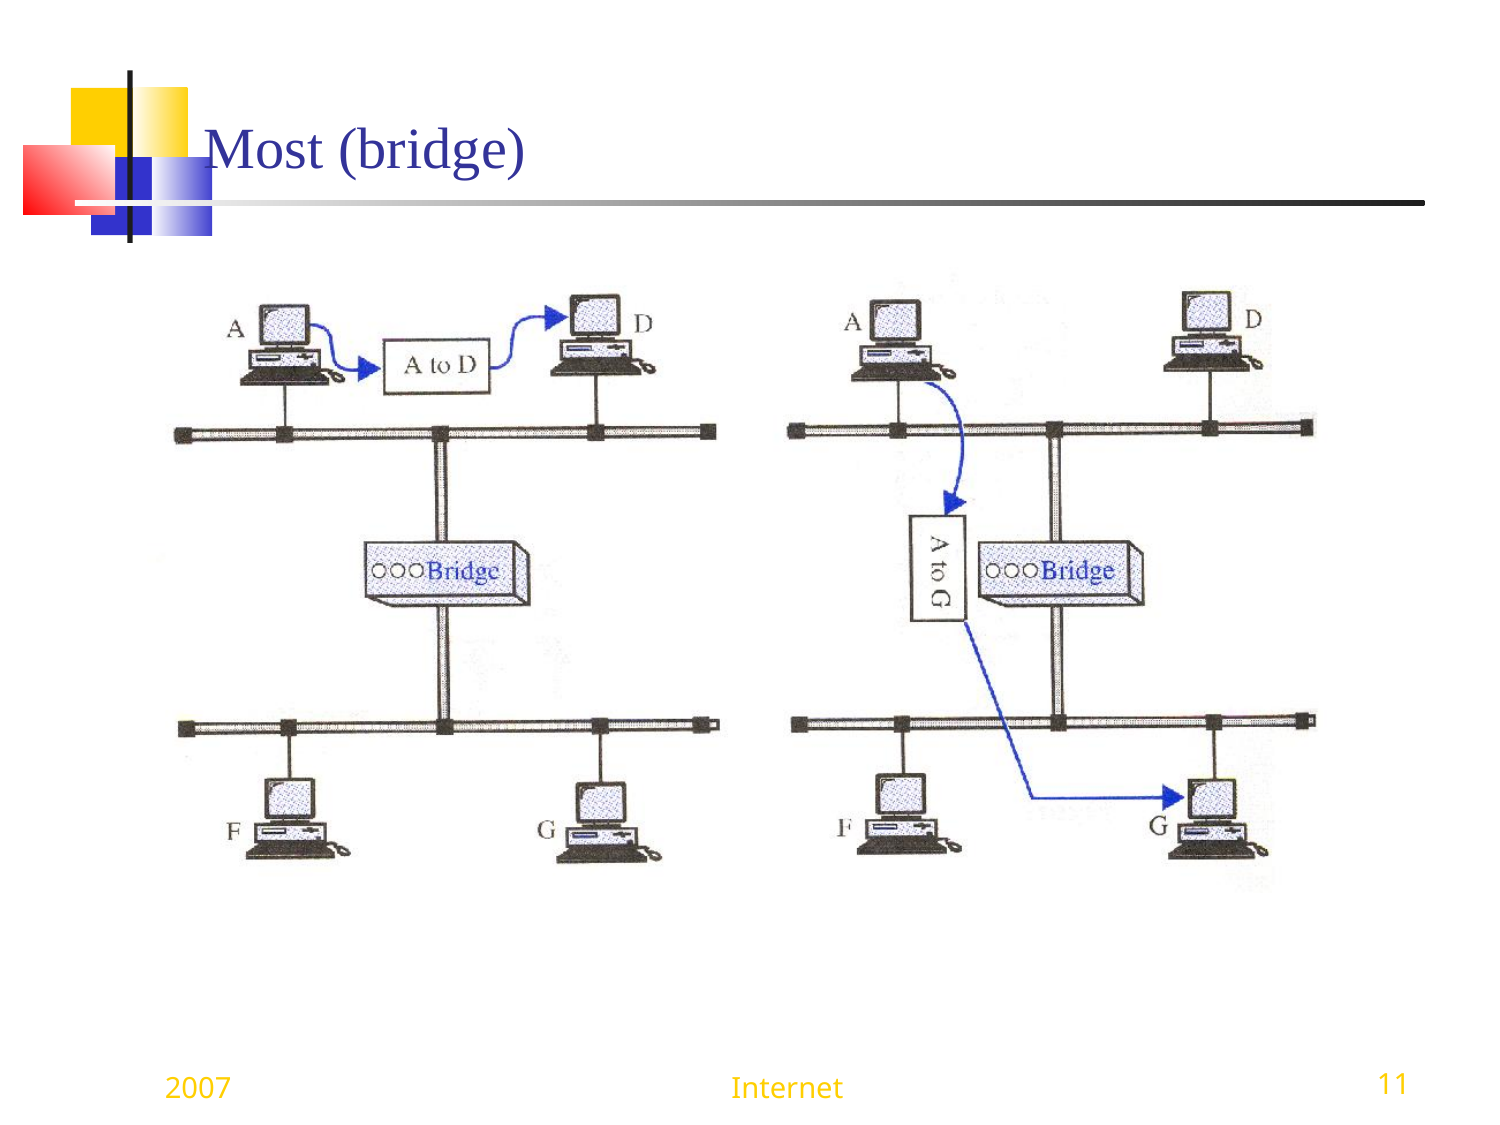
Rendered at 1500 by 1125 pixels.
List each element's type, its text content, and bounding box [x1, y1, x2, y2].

title Most (bridge) [188, 101, 1468, 188]
text_box Internet [549, 1037, 1026, 1113]
text_box 2007 [150, 1037, 463, 1113]
text_box <number> [1112, 1037, 1426, 1113]
text_box [147, 267, 1333, 893]
